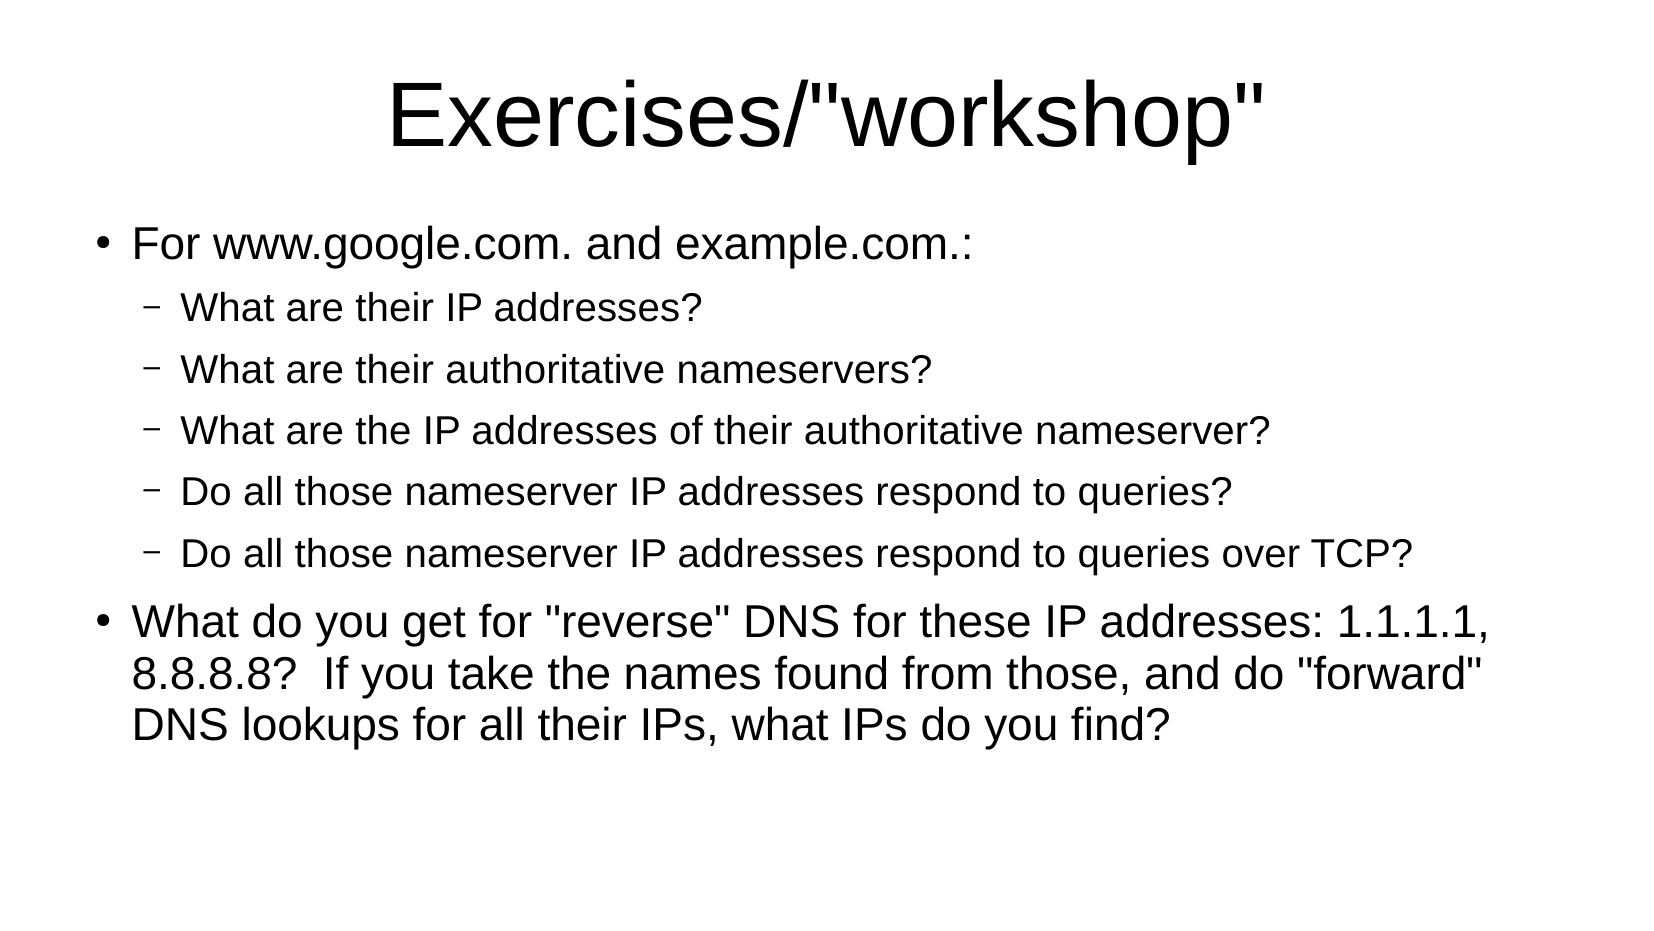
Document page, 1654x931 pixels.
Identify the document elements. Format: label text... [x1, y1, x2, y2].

list For www.google.com. and example.com.: What are their IP addresses? What are their authoritative nameservers? What are the IP addresses of their authoritative nameserver? Do all those nameserver IP addresses respond to queries? Do all those nameserver IP addresses respond to queries over TCP? What do you get for "reverse" DNS for these IP addresses: 1.1.1.1, 8.8.8.8? If you take the names found from those, and do "forward" DNS lookups for all their IPs, what IPs do you find? [82, 217, 1571, 758]
title Exercises/"workshop" [82, 37, 1571, 193]
